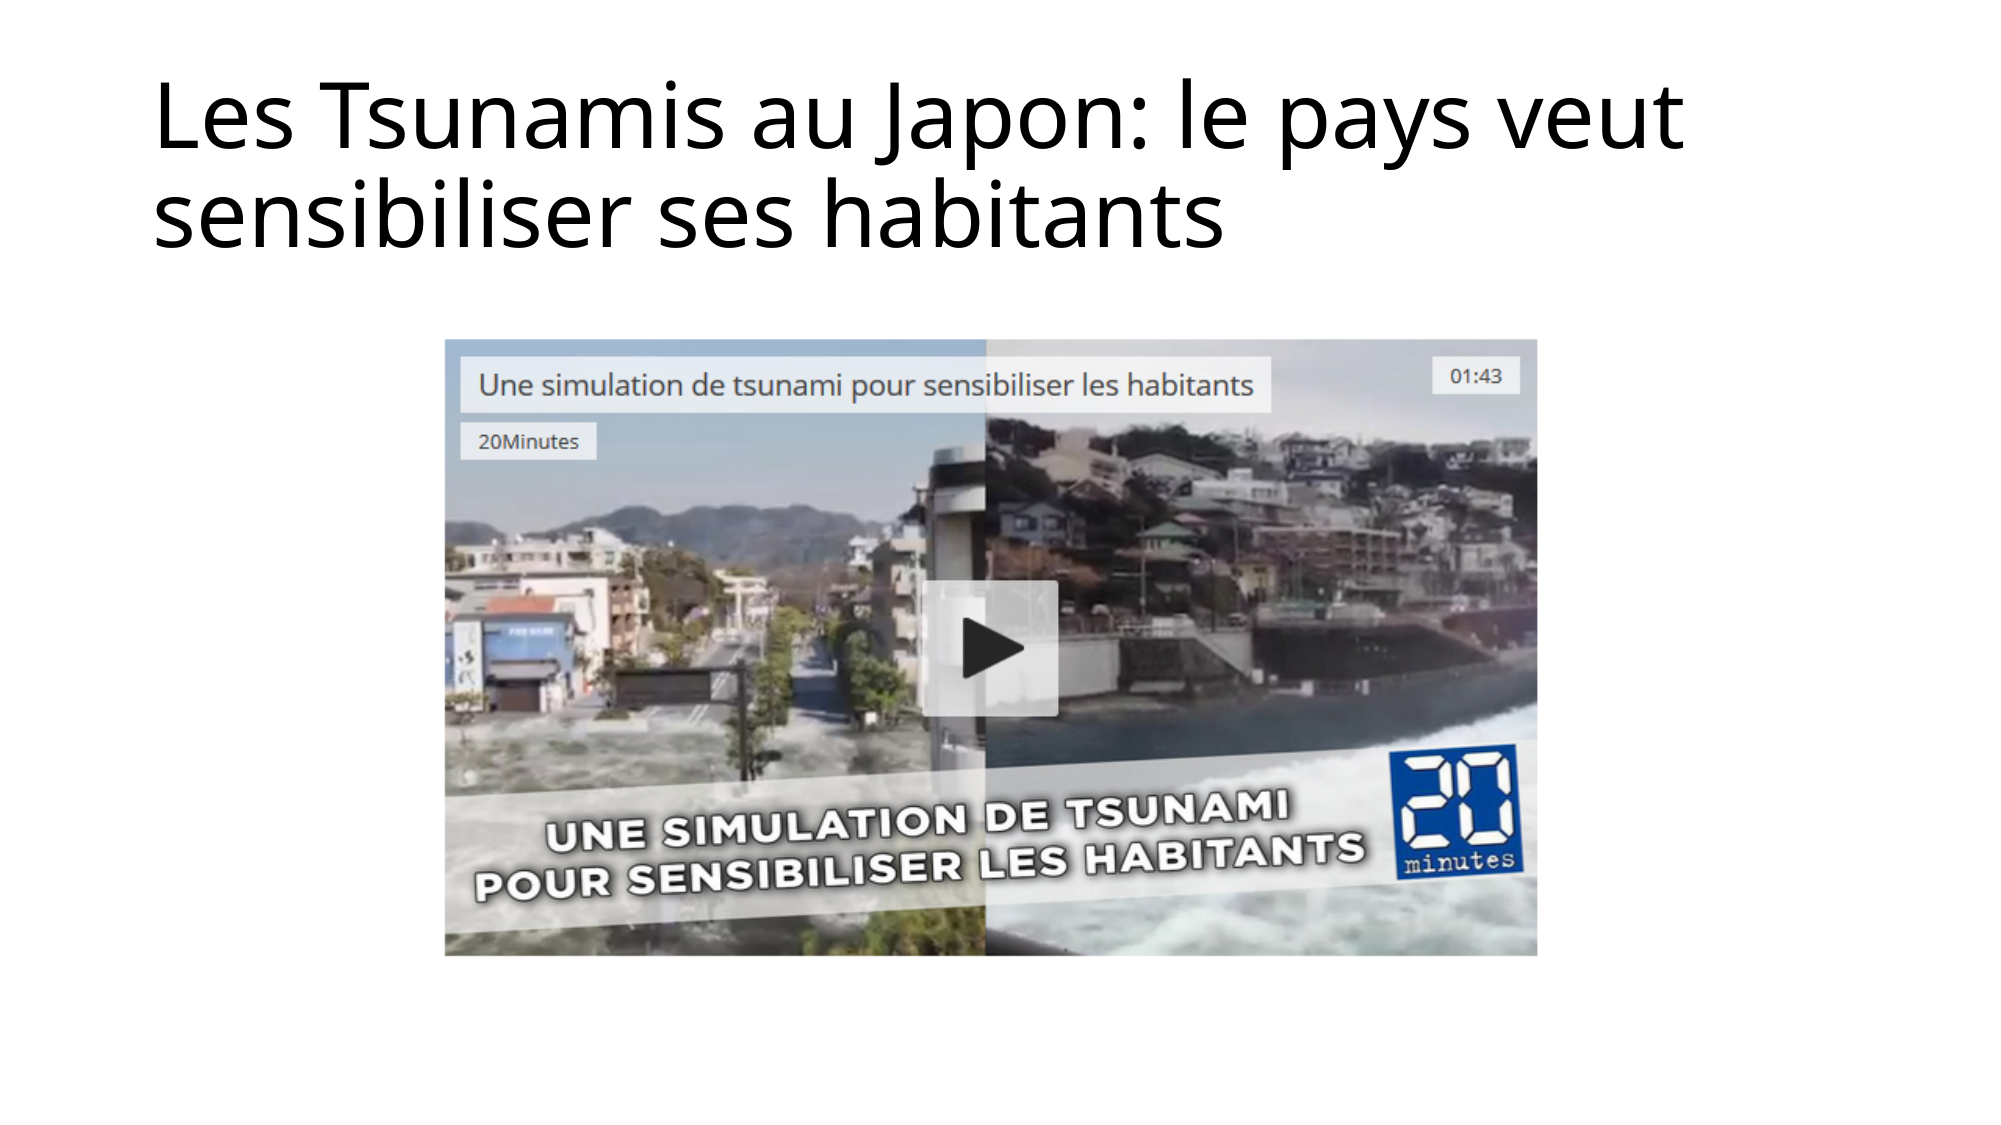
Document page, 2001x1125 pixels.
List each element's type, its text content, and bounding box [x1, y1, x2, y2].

title Les Tsunamis au Japon: le pays veut sensibiliser ses habitants [137, 59, 1863, 278]
picture [428, 338, 1572, 975]
